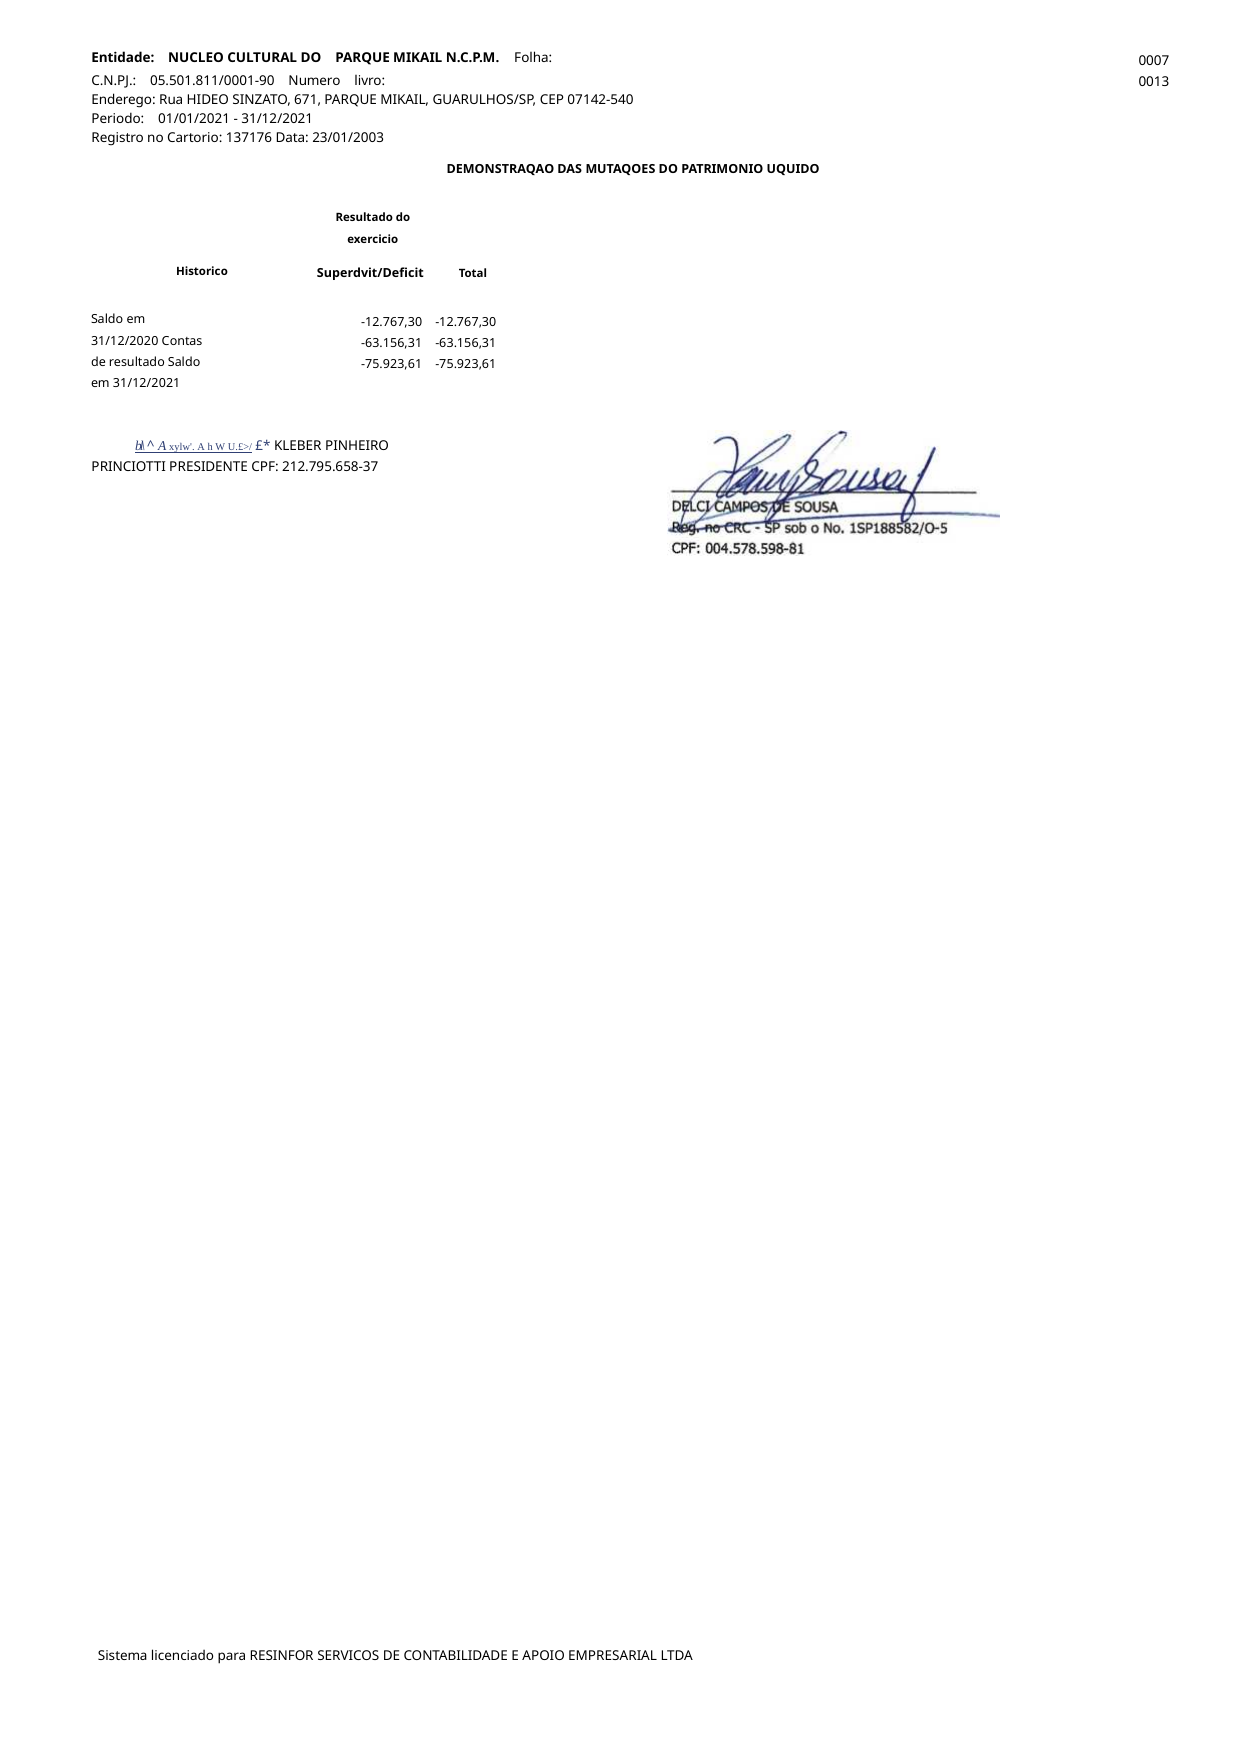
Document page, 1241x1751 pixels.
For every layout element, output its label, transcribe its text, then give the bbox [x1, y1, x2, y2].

text_box 0007 0013 [1139, 52, 1175, 90]
text_box Resultado do exercicio [330, 202, 415, 240]
picture [667, 430, 1000, 557]
text_box Historico [176, 264, 236, 281]
text_box Saldo em 31/12/2020 Contas de resultado Saldo em 31/12/2021 [91, 305, 212, 366]
text_box bl\ ^ A xylw'. a h W U.£>/ £* KLEBER PINHEIRO PRINCIOTTI PRESIDENTE CPF: 212.795.658-37 [91, 433, 433, 555]
text_box C.N.PJ.: 05.501.811/0001-90 Numero livro: Enderego: Rua HIDEO SINZATO, 671, PARQUE MIKAIL, GUARULHOS/SP, CEP 07142-540 Periodo: 01/01/2021 - 31/12/2021 Registro no Cartorio: 137176 Data: 23/01/2003 [91, 70, 1071, 145]
text_box Sistema licenciado para RESINFOR SERVICOS DE CONTABILIDADE E APOIO EMPRESARIAL LTDA [98, 1647, 710, 1667]
text_box Superdvit/Deficit [317, 265, 430, 283]
text_box -12.767,30 -12.767,30 -63.156,31 -63.156,31 -75.923,61 -75.923,61 [361, 308, 530, 368]
text_box Entidade: NUCLEO CULTURAL DO PARQUE MIKAIL N.C.P.M. Folha: [91, 46, 1071, 66]
text_box DEMONSTRAQAO DAS MUTAQOES DO PATRIMONIO UQUIDO [414, 161, 853, 186]
text_box Total [459, 266, 496, 283]
